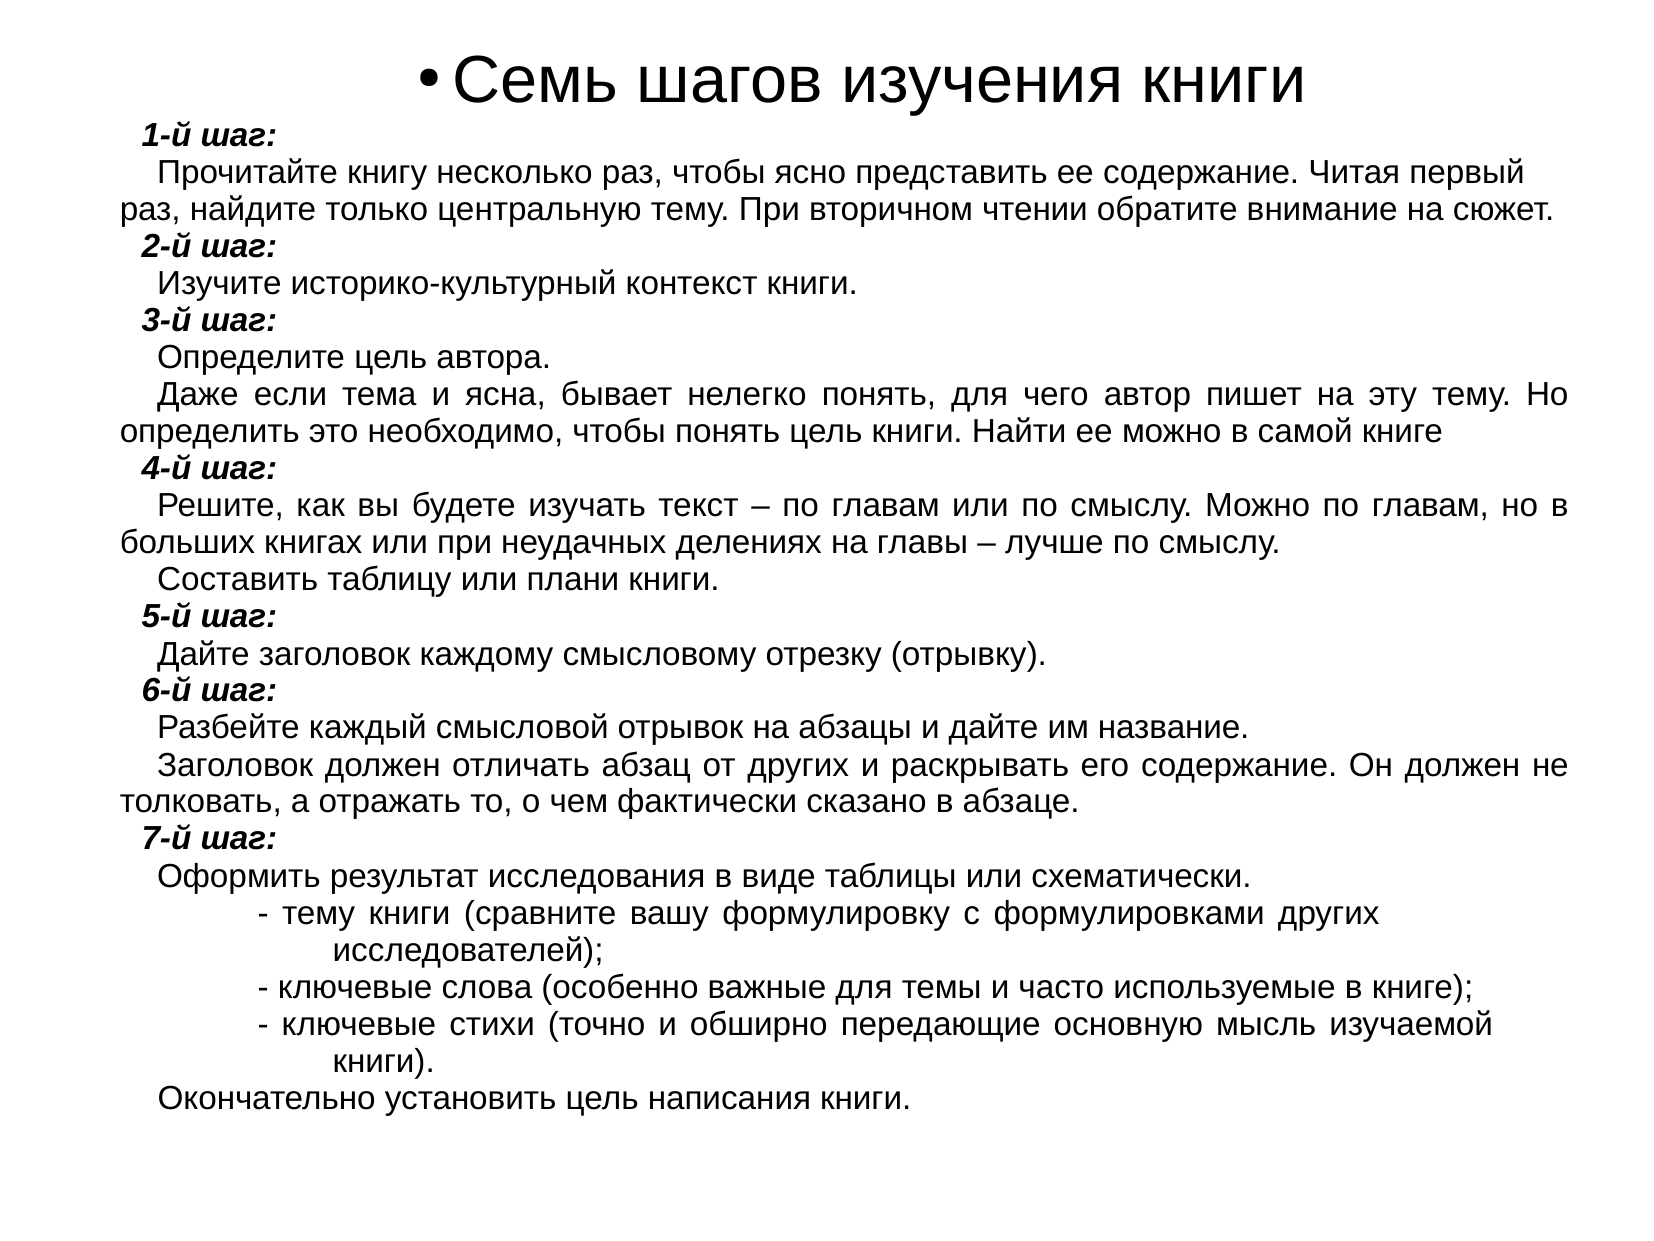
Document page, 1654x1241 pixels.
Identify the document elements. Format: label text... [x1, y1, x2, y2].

subtitle Семь шагов изучения книги 1-й шаг: Прочитайте книгу несколько раз, чтобы ясно представить ее содержание. Читая первый раз, найдите только центральную тему. При вторичном чтении обратите внимание на сюжет. 2-й шаг: Изучите историко-культурный контекст книги. 3-й шаг: Определите цель автора. Даже если тема и ясна, бывает нелегко понять, для чего автор пишет на эту тему. Но определить это необходимо, чтобы понять цель книги. Найти ее можно в самой книге 4-й шаг: Решите, как вы будете изучать текст – по главам или по смыслу. Можно по главам, но в больших книгах или при неудачных делениях на главы – лучше по смыслу. Составить таблицу или плани книги. 5-й шаг: Дайте заголовок каждому смысловому отрезку (отрывку). 6-й шаг: Разбейте каждый смысловой отрывок на абзацы и дайте им название. Заголовок должен отличать абзац от других и раскрывать его содержание. Он должен не толковать, а отражать то, о чем фактически сказано в абзаце. 7-й шаг: Оформить результат исследования в виде таблицы или схематически. - тему книги (сравните вашу формулировку с формулировками других исследователей); - ключевые слова (особенно важные для темы и часто используемые в книге); - ключевые стихи (точно и обширно передающие основную мысль изучаемой книги). Окончательно установить цель написания книги. [82, 36, 1571, 1122]
